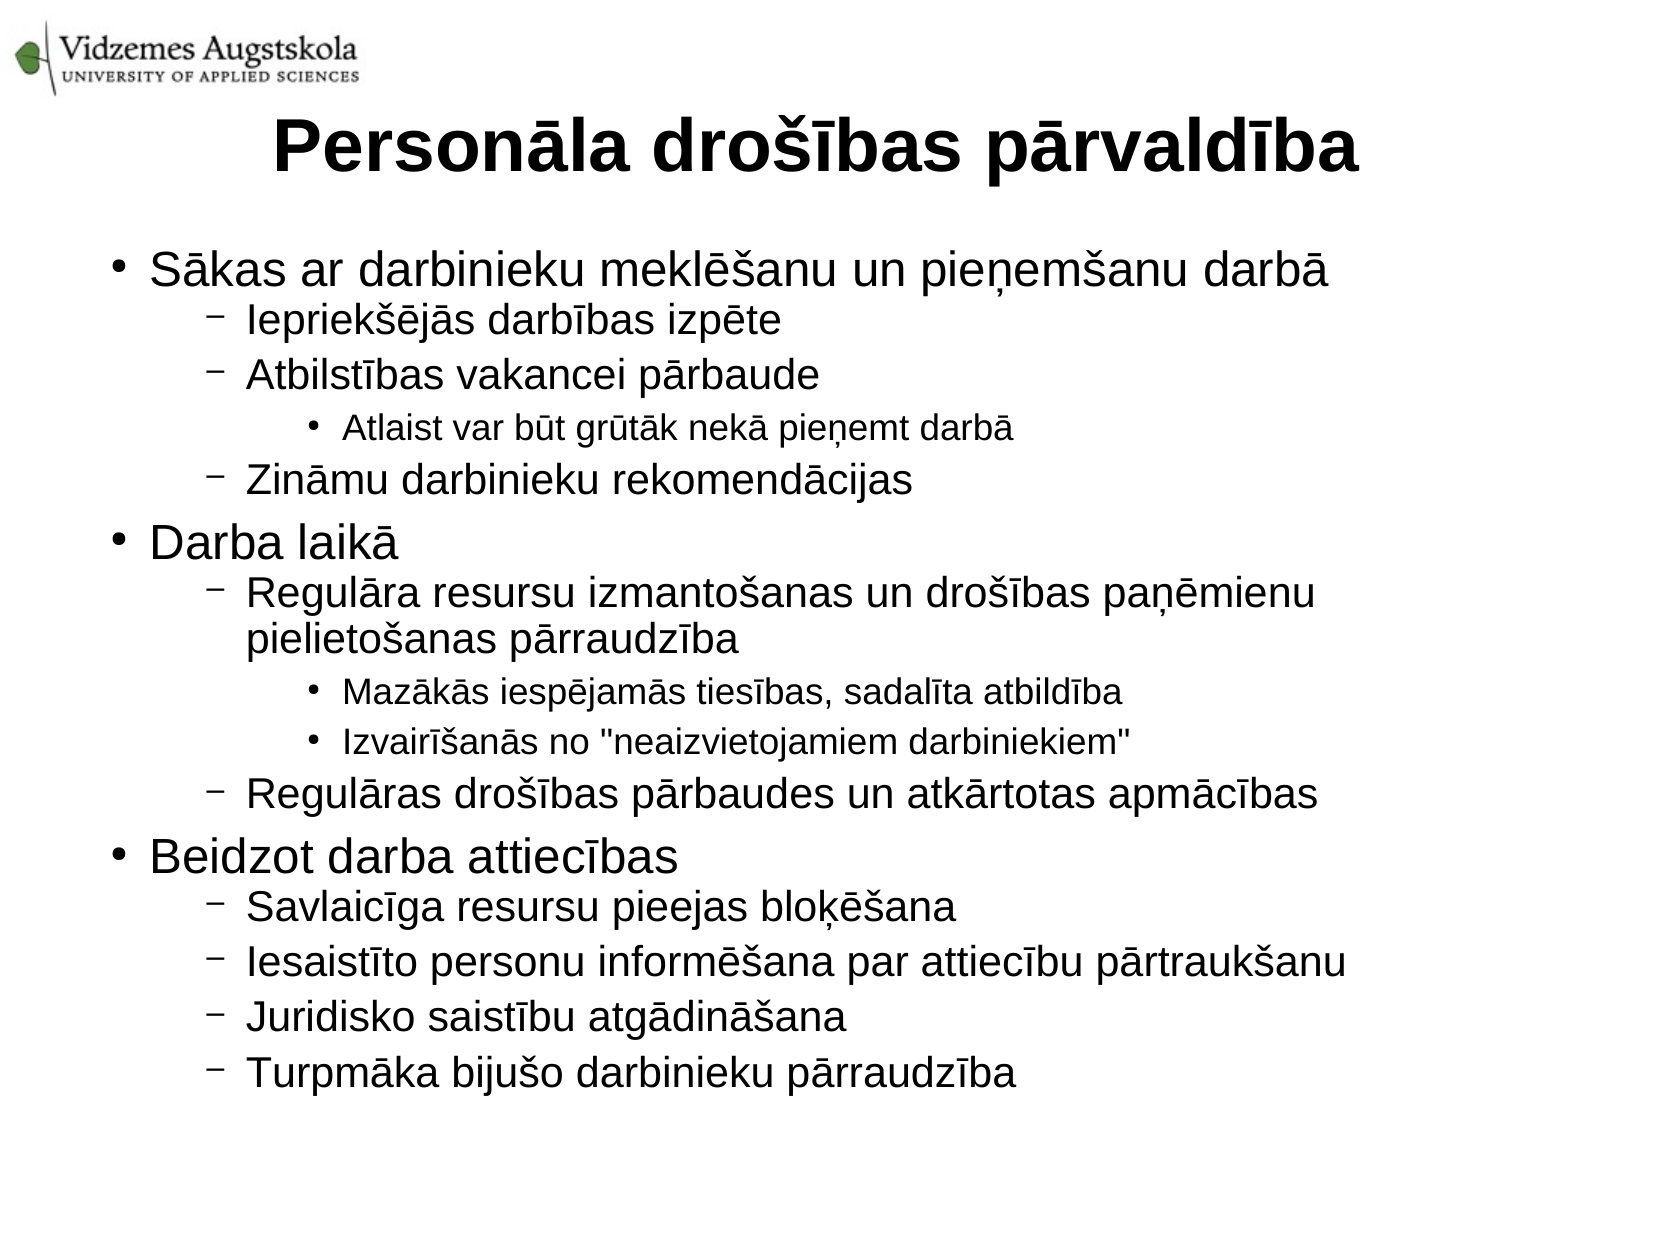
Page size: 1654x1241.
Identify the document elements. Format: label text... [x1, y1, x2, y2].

list Sākas ar darbinieku meklēšanu un pieņemšanu darbā Iepriekšējās darbības izpēte Atbilstības vakancei pārbaude Atlaist var būt grūtāk nekā pieņemt darbā Zināmu darbinieku rekomendācijas Darba laikā Regulāra resursu izmantošanas un drošības paņēmienu pielietošanas pārraudzība Mazākās iespējamās tiesības, sadalīta atbildība Izvairīšanās no "neaizvietojamiem darbiniekiem" Regulāras drošības pārbaudes un atkārtotas apmācības Beidzot darba attiecības Savlaicīga resursu pieejas bloķēšana Iesaistīto personu informēšana par attiecību pārtraukšanu Juridisko saistību atgādināšana Turpmāka bijušo darbinieku pārraudzība [82, 236, 1569, 1107]
picture [5, 2, 368, 113]
title Personāla drošības pārvaldība [94, 96, 1512, 195]
